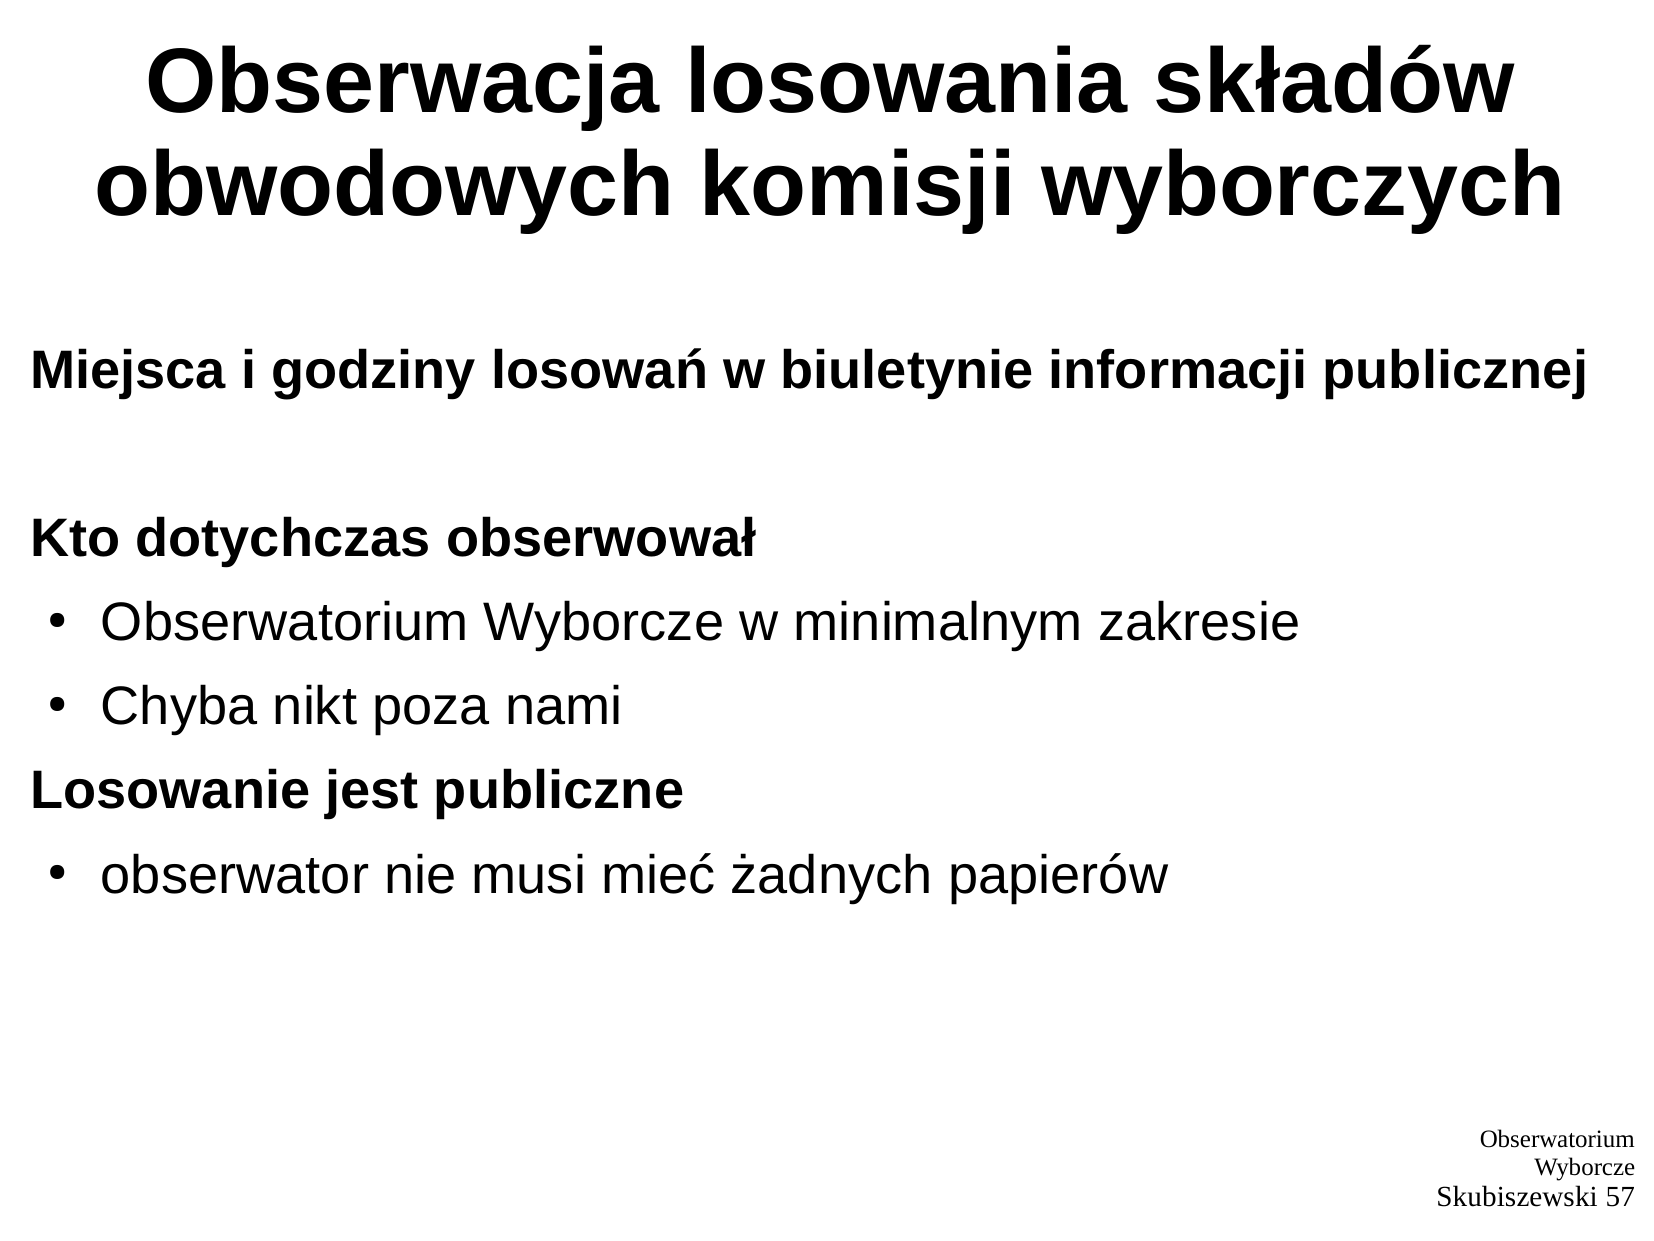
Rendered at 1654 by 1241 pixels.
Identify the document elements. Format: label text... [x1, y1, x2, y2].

title Obserwacja losowania składów obwodowych komisji wyborczych [86, 30, 1576, 236]
list Miejsca i godziny losowań w biuletynie informacji publicznej Kto dotychczas obserwował Obserwatorium Wyborcze w minimalnym zakresie Chyba nikt poza nami Losowanie jest publiczne obserwator nie musi mieć żadnych papierów [30, 255, 1621, 1216]
